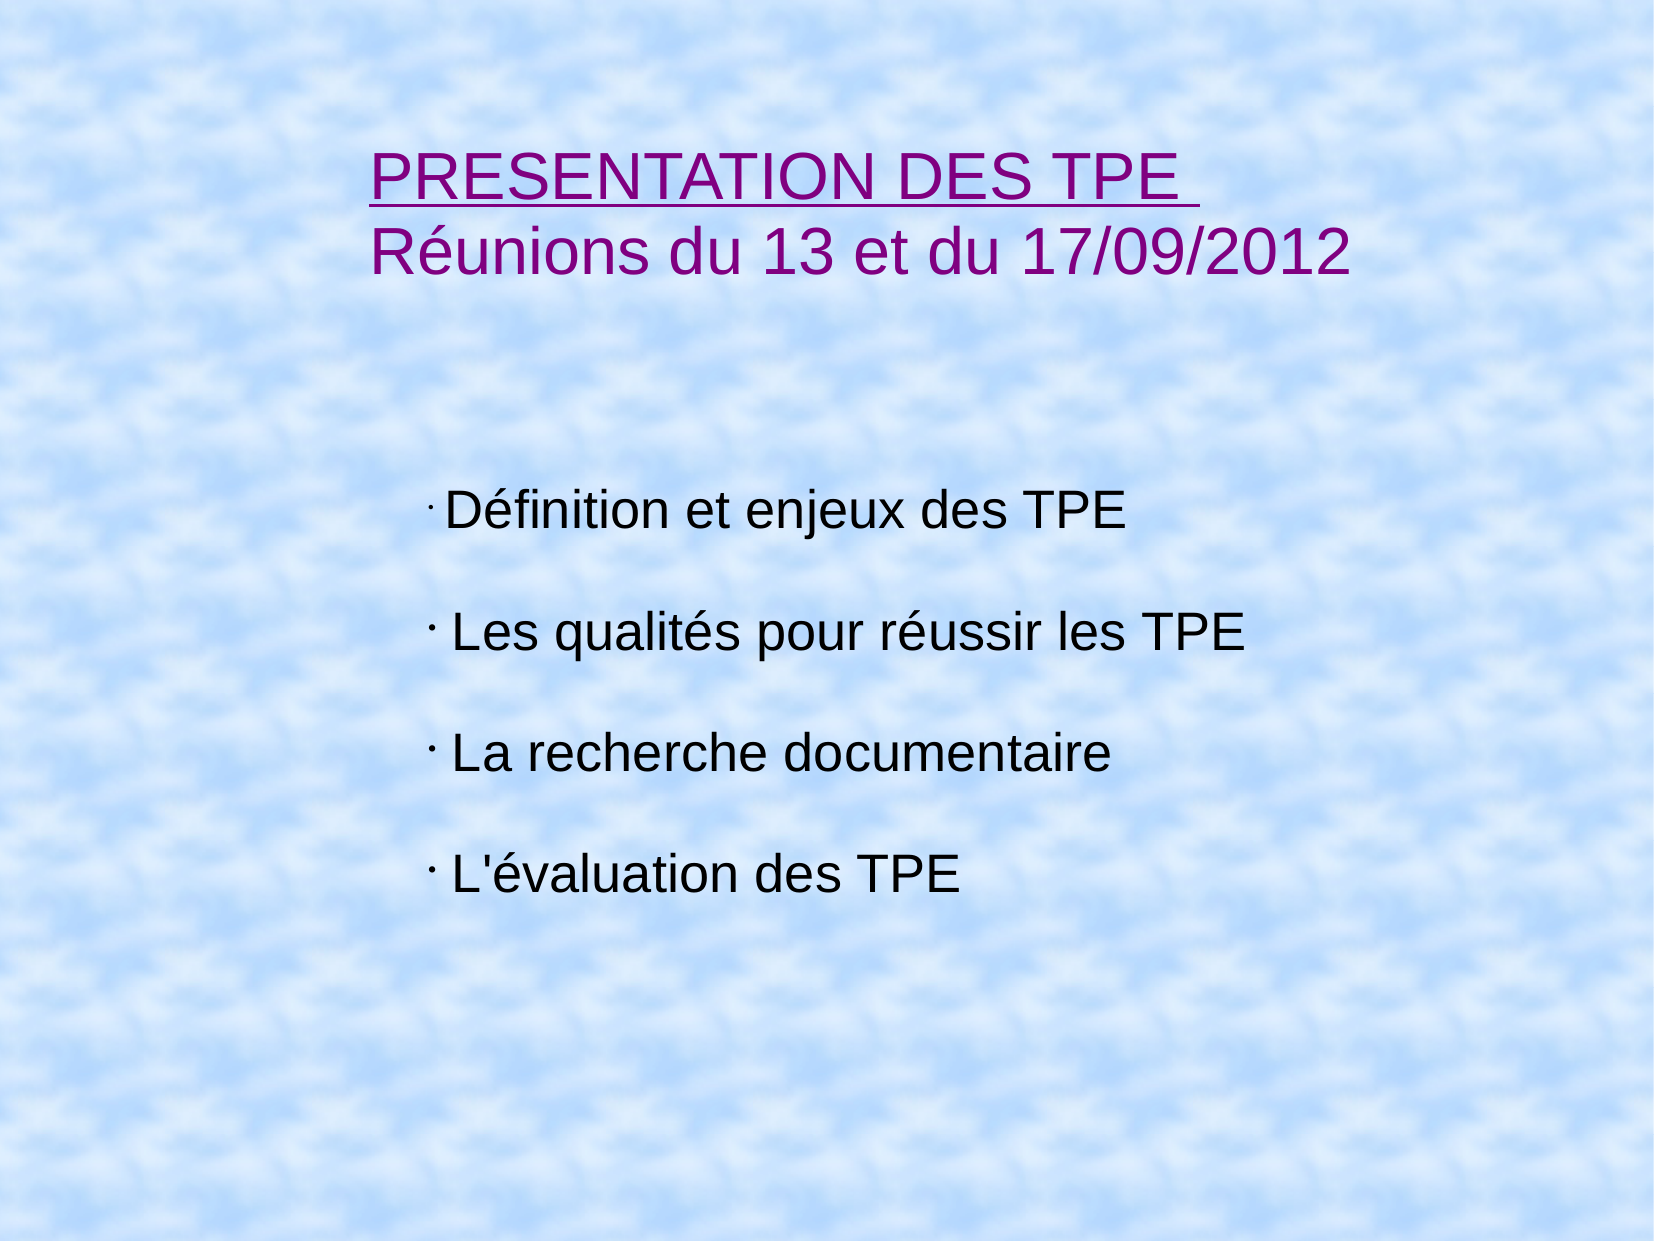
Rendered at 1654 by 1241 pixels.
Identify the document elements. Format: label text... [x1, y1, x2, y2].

picture [0, 0, 1654, 1241]
text_box PRESENTATION DES TPE Réunions du 13 et du 17/09/2012 [354, 131, 1369, 297]
text_box Définition et enjeux des TPE Les qualités pour réussir les TPE La recherche documentaire L'évaluation des TPE [413, 472, 1329, 911]
